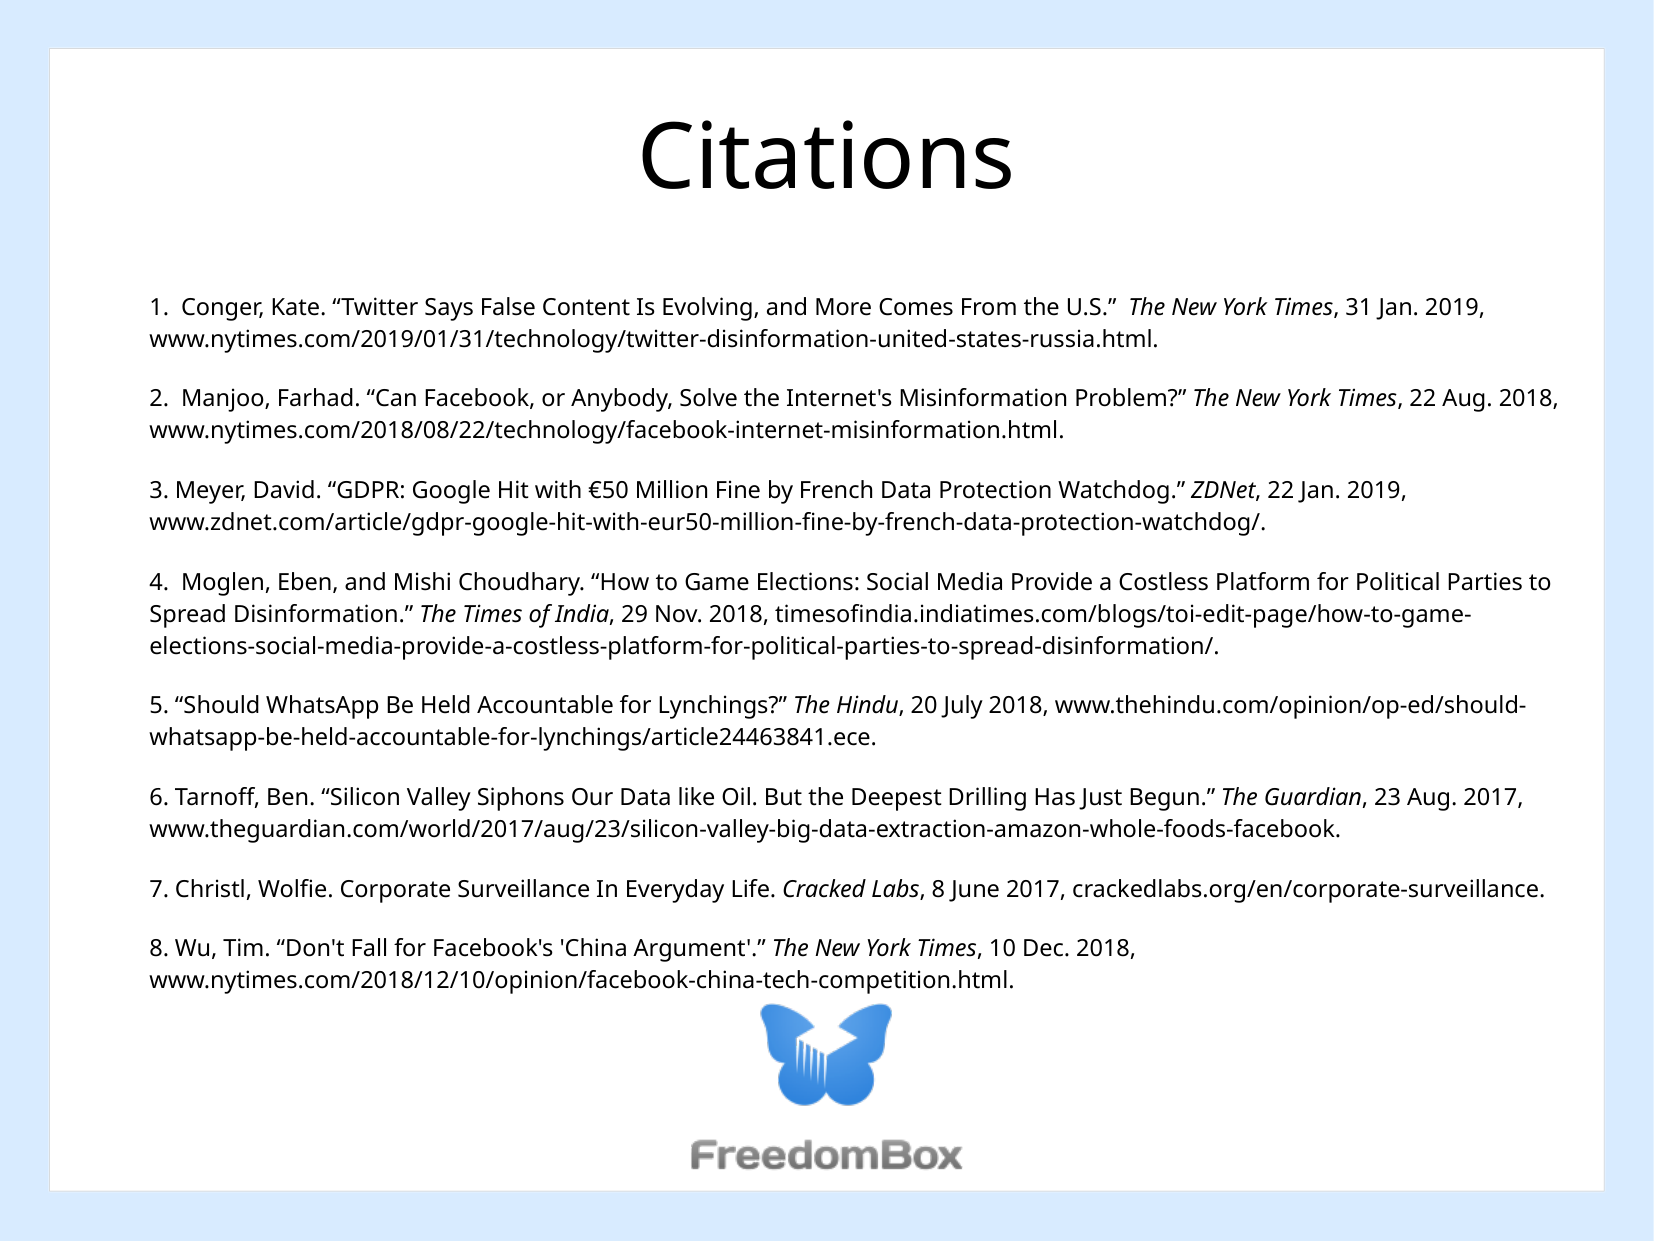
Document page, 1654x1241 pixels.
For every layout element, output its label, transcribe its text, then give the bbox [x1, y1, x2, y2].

picture [0, 0, 1654, 1241]
list 1. Conger, Kate. “Twitter Says False Content Is Evolving, and More Comes From the U.S.” The New York Times, 31 Jan. 2019, www.nytimes.com/2019/01/31/technology/twitter-disinformation-united-states-russia.html. 2. Manjoo, Farhad. “Can Facebook, or Anybody, Solve the Internet's Misinformation Problem?” The New York Times, 22 Aug. 2018, www.nytimes.com/2018/08/22/technology/facebook-internet-misinformation.html. 3. Meyer, David. “GDPR: Google Hit with €50 Million Fine by French Data Protection Watchdog.” ZDNet, 22 Jan. 2019, www.zdnet.com/article/gdpr-google-hit-with-eur50-million-fine-by-french-data-protection-watchdog/. 4. Moglen, Eben, and Mishi Choudhary. “How to Game Elections: Social Media Provide a Costless Platform for Political Parties to Spread Disinformation.” The Times of India, 29 Nov. 2018, timesofindia.indiatimes.com/blogs/toi-edit-page/how-to-game-elections-social-media-provide-a-costless-platform-for-political-parties-to-spread-disinformation/. 5. “Should WhatsApp Be Held Accountable for Lynchings?” The Hindu, 20 July 2018, www.thehindu.com/opinion/op-ed/should-whatsapp-be-held-accountable-for-lynchings/article24463841.ece. 6. Tarnoff, Ben. “Silicon Valley Siphons Our Data like Oil. But the Deepest Drilling Has Just Begun.” The Guardian, 23 Aug. 2017, www.theguardian.com/world/2017/aug/23/silicon-valley-big-data-extraction-amazon-whole-foods-facebook. 7. Christl, Wolfie. Corporate Surveillance In Everyday Life. Cracked Labs, 8 June 2017, crackedlabs.org/en/corporate-surveillance. 8. Wu, Tim. “Don't Fall for Facebook's 'China Argument'.” The New York Times, 10 Dec. 2018, www.nytimes.com/2018/12/10/opinion/facebook-china-tech-competition.html. [82, 290, 1571, 1010]
title Citations [82, 49, 1571, 257]
